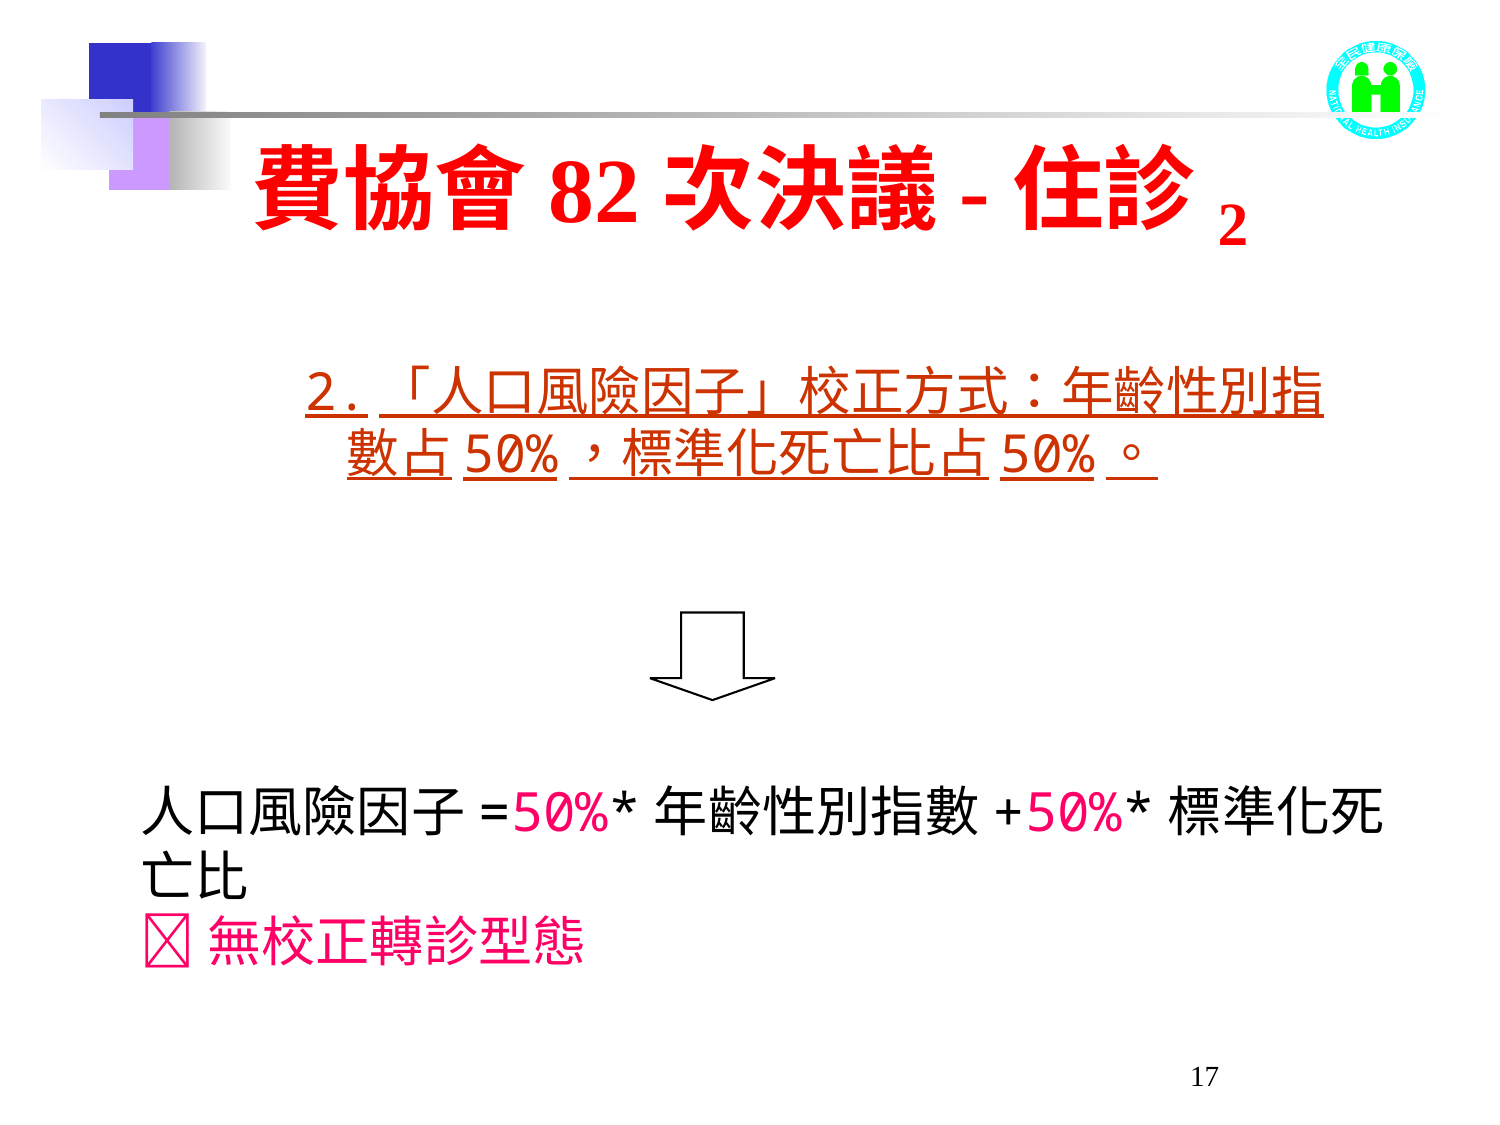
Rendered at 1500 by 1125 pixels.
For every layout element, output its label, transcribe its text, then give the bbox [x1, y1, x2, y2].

list 2.「人口風險因子」校正方式：年齡性別指數占50%，標準化死亡比占50%。 [112, 350, 1388, 538]
title 費協會82次決議-住診2 [112, 99, 1388, 288]
text_box [1175, 1050, 1488, 1125]
text_box 人口風險因子=50%*年齡性別指數+50%*標準化死亡比 無校正轉診型態 [125, 769, 1438, 916]
